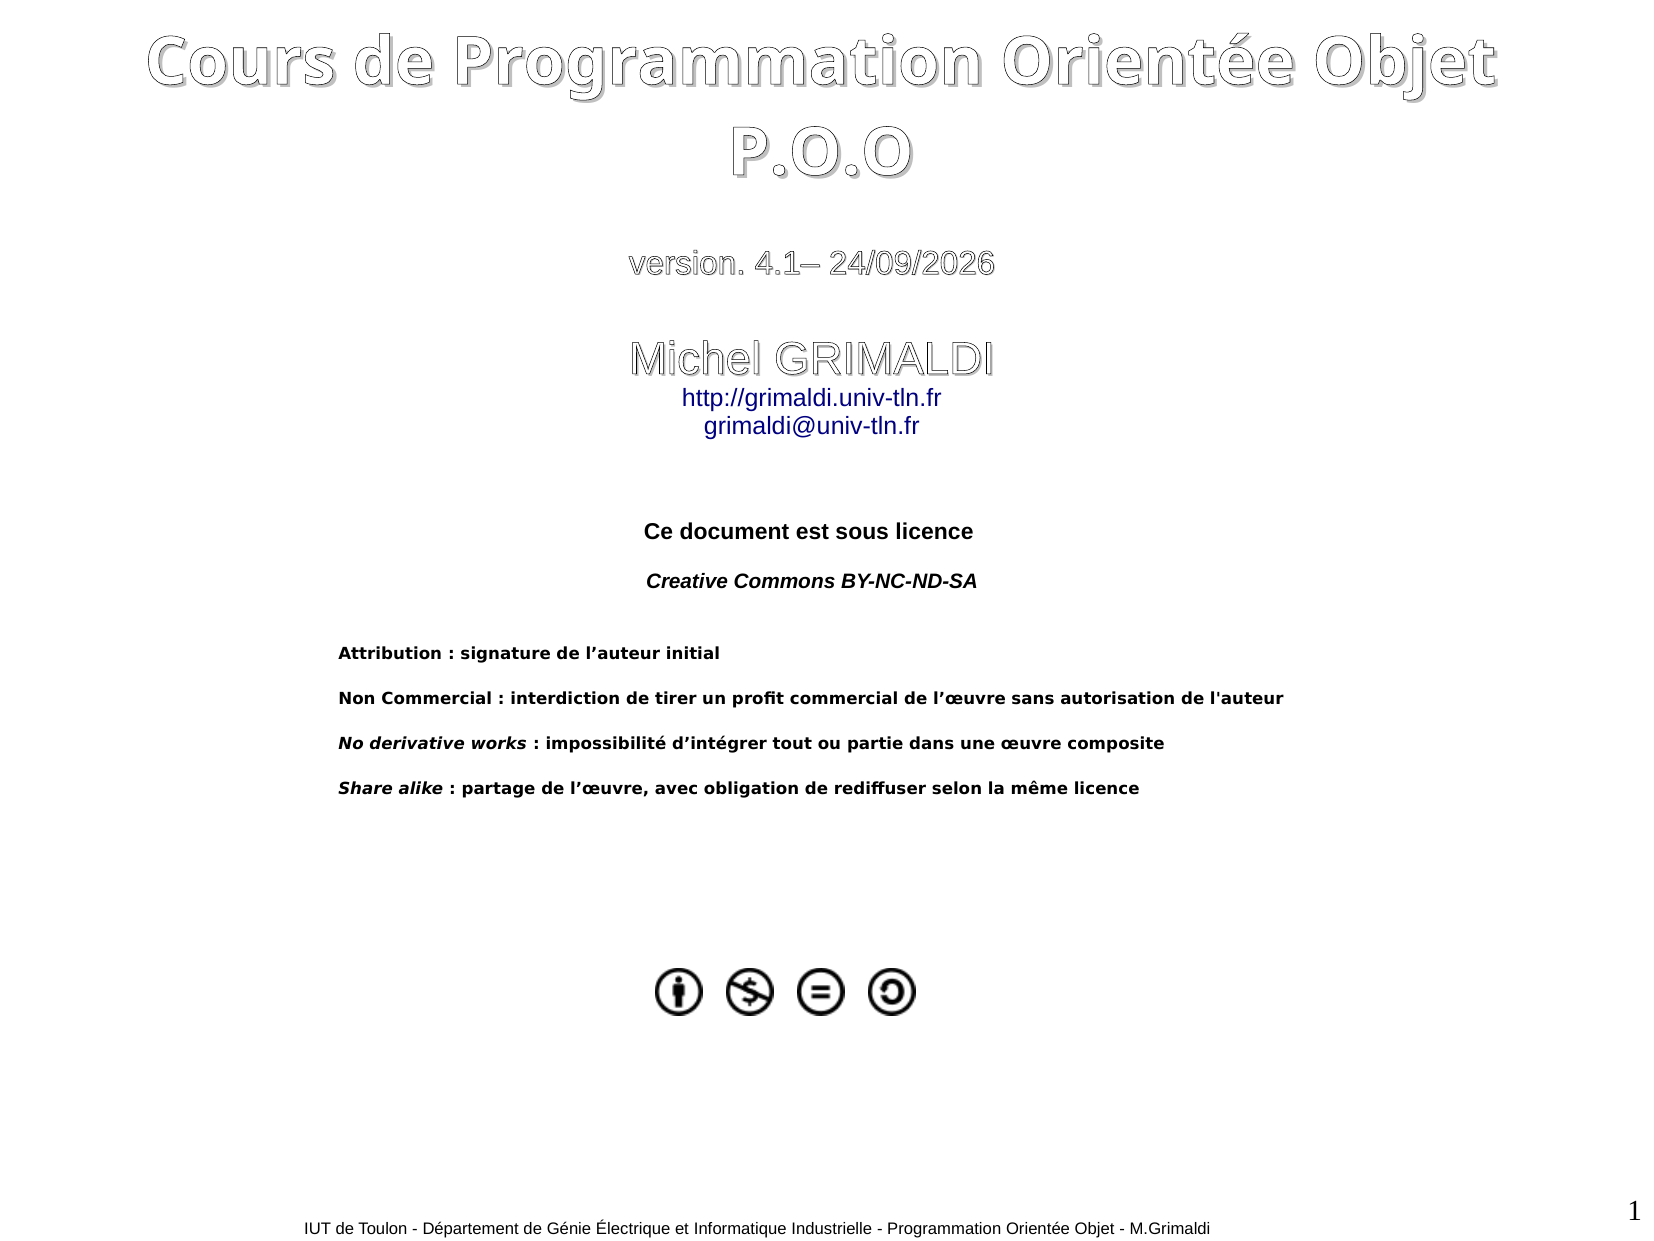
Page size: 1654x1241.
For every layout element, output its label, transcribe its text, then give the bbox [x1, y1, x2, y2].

picture [655, 968, 703, 1016]
picture [868, 968, 916, 1016]
picture [726, 968, 774, 1016]
text_box version. 4.1– 31/08/2020 Michel GRIMALDI http://grimaldi.univ-tln.fr grimaldi@univ-tln.fr Ce document est sous licence Creative Commons BY-NC-ND-SA Attribution : signature de l’auteur initial Non Commercial : interdiction de tirer un profit commercial de l’œuvre sans autorisation de l'auteur No derivative works : impossibilité d’intégrer tout ou partie dans une œuvre composite Share alike : partage de l’œuvre, avec obligation de rediffuser selon la même licence [59, 236, 1565, 1140]
picture [797, 968, 845, 1016]
title Cours de Programmation Orientée Objet P.O.O [76, 0, 1565, 210]
